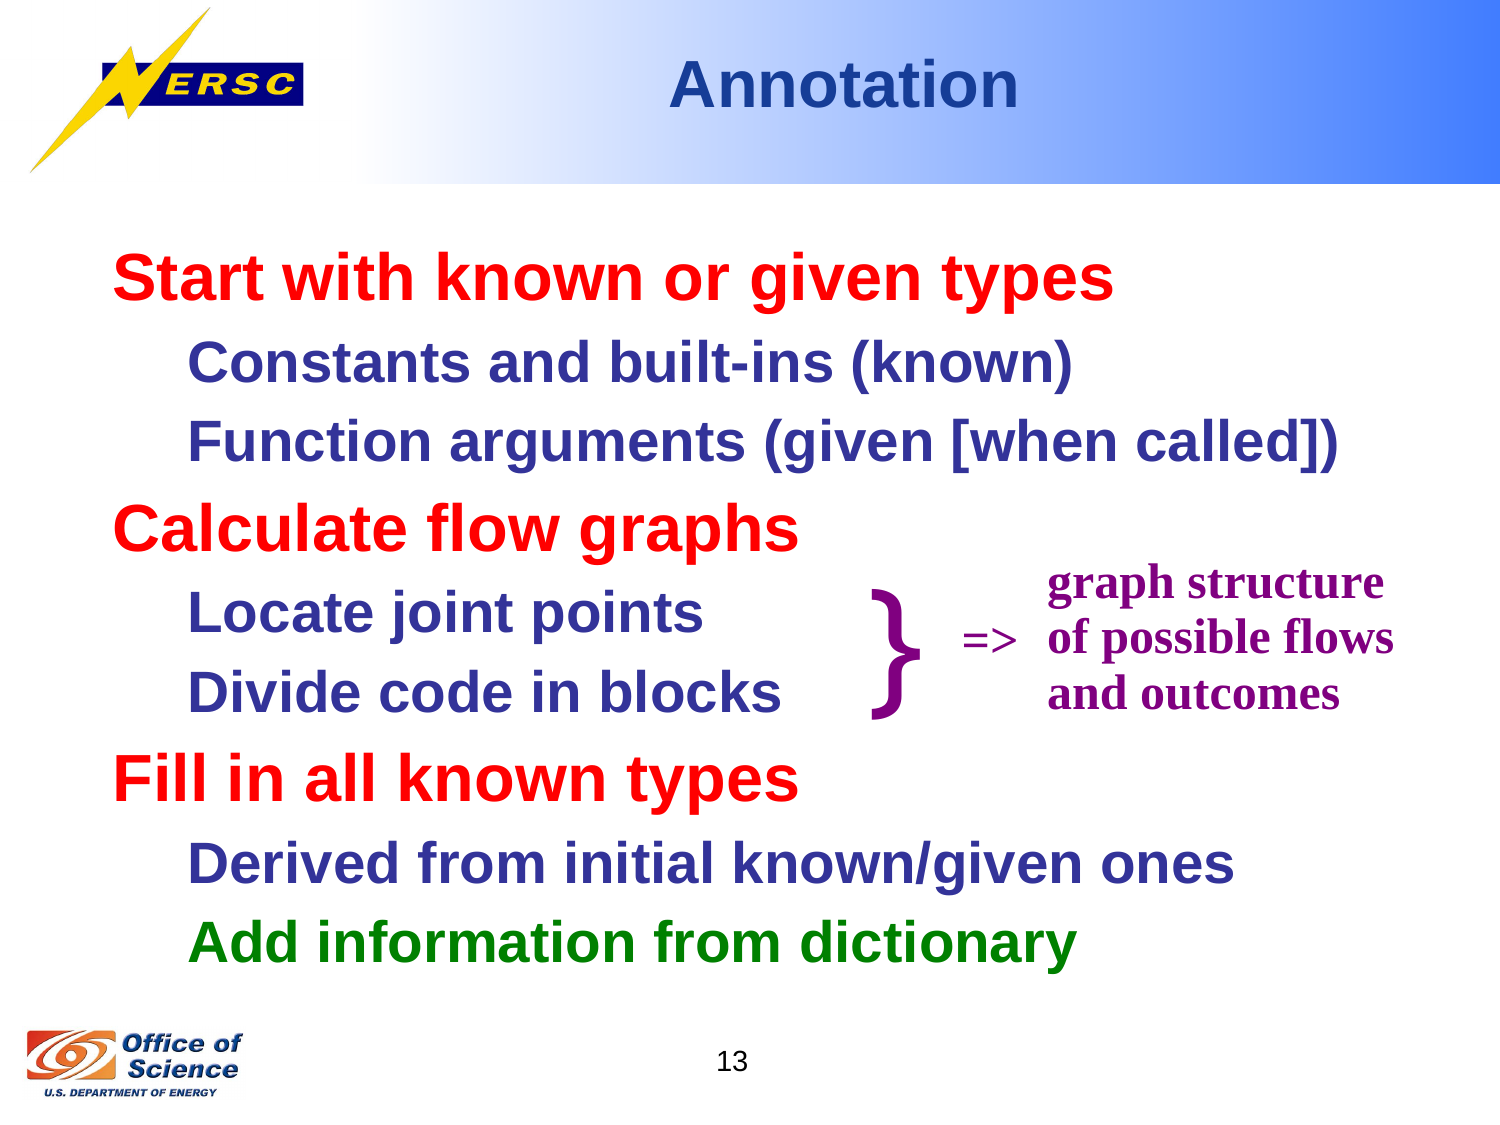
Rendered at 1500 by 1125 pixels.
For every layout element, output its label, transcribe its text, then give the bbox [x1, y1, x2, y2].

text_box graph structure of possible flows and outcomes [1047, 554, 1431, 721]
text_box } [867, 535, 1007, 719]
text_box => [961, 613, 1045, 669]
picture [22, 1026, 246, 1100]
title Annotation [364, 13, 1326, 156]
picture [0, 0, 352, 182]
list Start with known or given types Constants and built-ins (known) Function arguments (given [when called]) Calculate flow graphs Locate joint points Divide code in blocks Fill in all known types Derived from initial known/given ones Add information from dictionary [112, 240, 1428, 1001]
